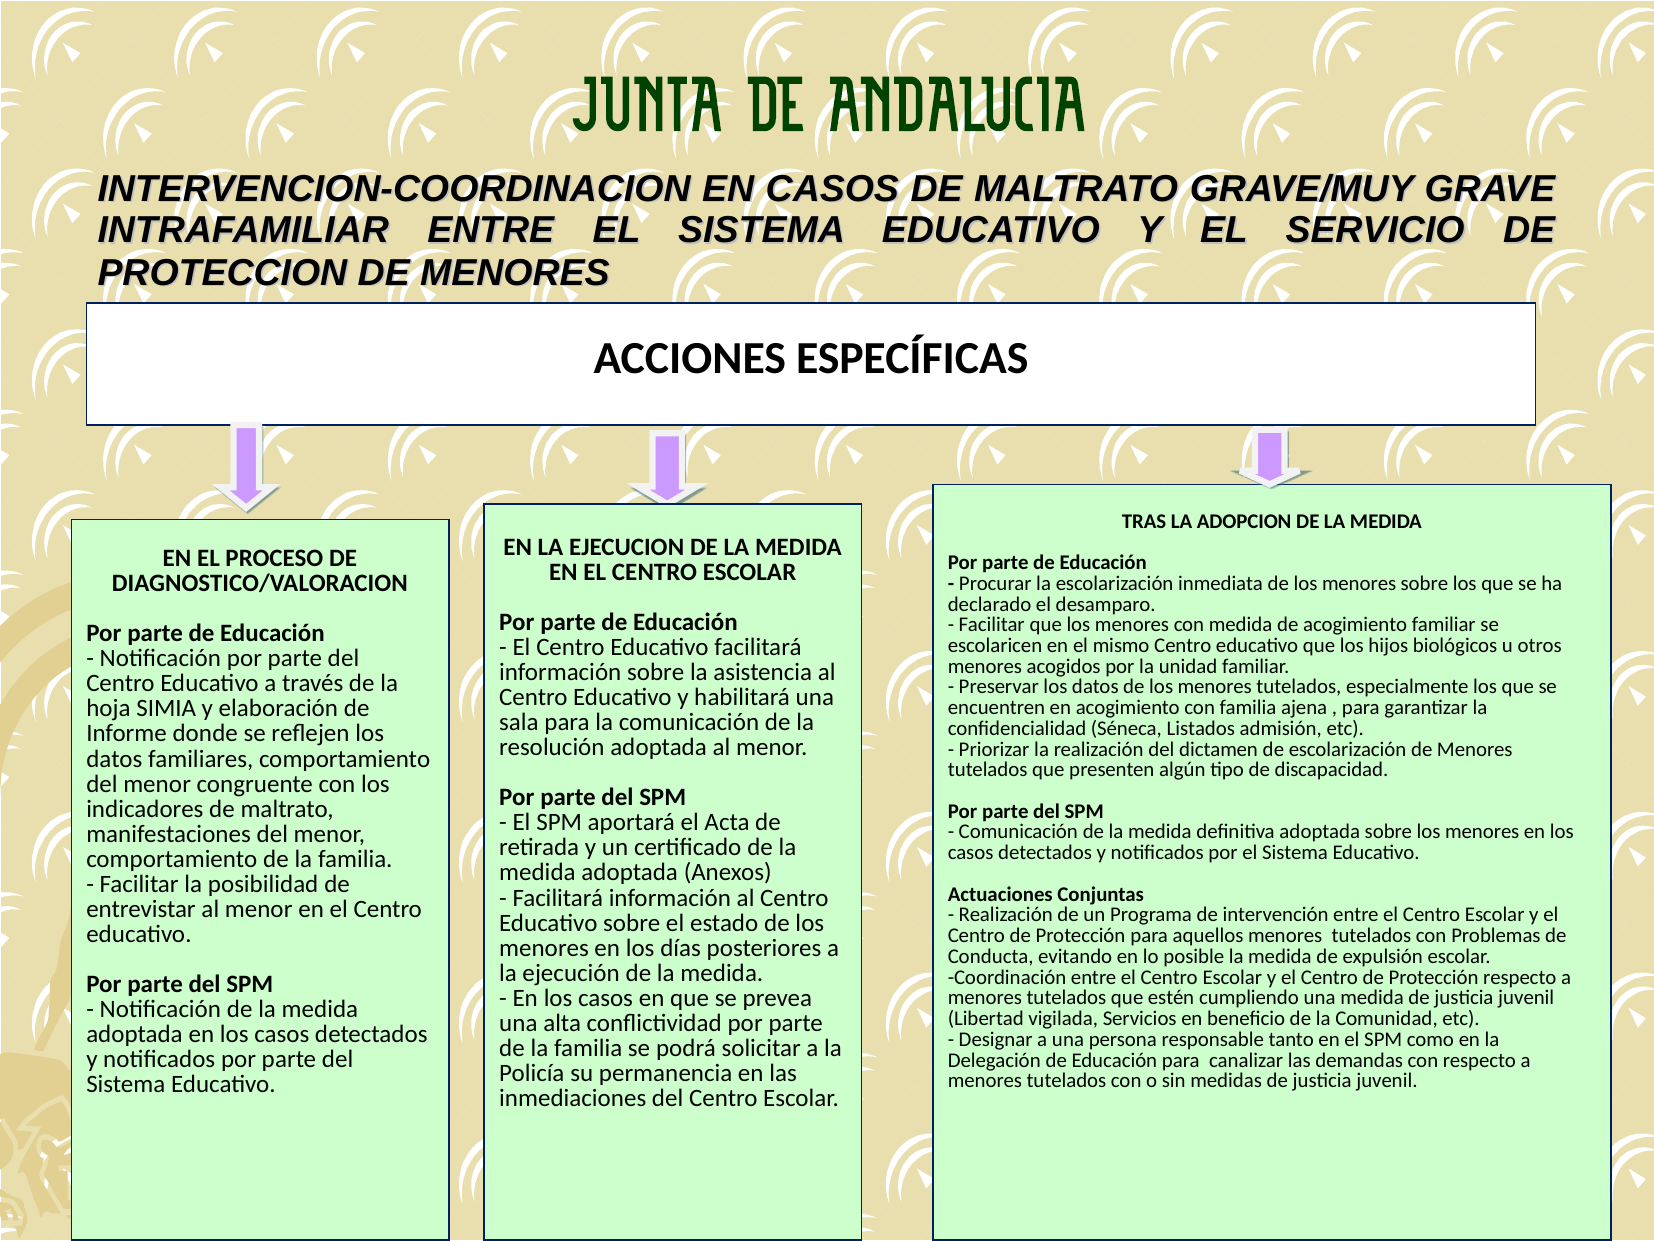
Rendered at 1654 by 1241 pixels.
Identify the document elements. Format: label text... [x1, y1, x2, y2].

text_box INTERVENCION-COORDINACION EN CASOS DE MALTRATO GRAVE/MUY GRAVE INTRAFAMILIAR ENTRE EL SISTEMA EDUCATIVO Y EL SERVICIO DE PROTECCION DE MENORES [82, 159, 1571, 248]
picture [449, 1160, 484, 1241]
text_box EN EL PROCESO DE DIAGNOSTICO/VALORACION Por parte de Educación - Notificación por parte del Centro Educativo a través de la hoja SIMIA y elaboración de Informe donde se reflejen los datos familiares, comportamiento del menor congruente con los indicadores de maltrato, manifestaciones del menor, comportamiento de la familia. - Facilitar la posibilidad de entrevistar al menor en el Centro educativo. Por parte del SPM - Notificación de la medida adoptada en los casos detectados y notificados por parte del Sistema Educativo. [71, 519, 449, 1241]
text_box EN LA EJECUCION DE LA MEDIDA EN EL CENTRO ESCOLAR Por parte de Educación - El Centro Educativo facilitará información sobre la asistencia al Centro Educativo y habilitará una sala para la comunicación de la resolución adoptada al menor. Por parte del SPM - El SPM aportará el Acta de retirada y un certificado de la medida adoptada (Anexos) - Facilitará información al Centro Educativo sobre el estado de los menores en los días posteriores a la ejecución de la medida. - En los casos en que se prevea una alta conflictividad por parte de la familia se podrá solicitar a la Policía su permanencia en las inmediaciones del Centro Escolar. [484, 504, 862, 1241]
text_box [35, 248, 1647, 1160]
picture [862, 1157, 933, 1241]
text_box TRAS LA ADOPCION DE LA MEDIDA Por parte de Educación - Procurar la escolarización inmediata de los menores sobre los que se ha declarado el desamparo. - Facilitar que los menores con medida de acogimiento familiar se escolaricen en el mismo Centro educativo que los hijos biológicos u otros menores acogidos por la unidad familiar. - Preservar los datos de los menores tutelados, especialmente los que se encuentren en acogimiento con familia ajena , para garantizar la confidencialidad (Séneca, Listados admisión, etc). - Priorizar la realización del dictamen de escolarización de Menores tutelados que presenten algún tipo de discapacidad. Por parte del SPM - Comunicación de la medida definitiva adoptada sobre los menores en los casos detectados y notificados por el Sistema Educativo. Actuaciones Conjuntas - Realización de un Programa de intervención entre el Centro Escolar y el Centro de Protección para aquellos menores tutelados con Problemas de Conducta, evitando en lo posible la medida de expulsión escolar. -Coordinación entre el Centro Escolar y el Centro de Protección respecto a menores tutelados que estén cumpliendo una medida de justicia juvenil (Libertad vigilada, Servicios en beneficio de la Comunidad, etc). - Designar a una persona responsable tanto en el SPM como en la Delegación de Educación para canalizar las demandas con respecto a menores tutelados con o sin medidas de justicia juvenil. [933, 484, 1611, 1241]
picture [0, 0, 1654, 1241]
text_box ACCIONES ESPECÍFICAS [86, 302, 1536, 426]
